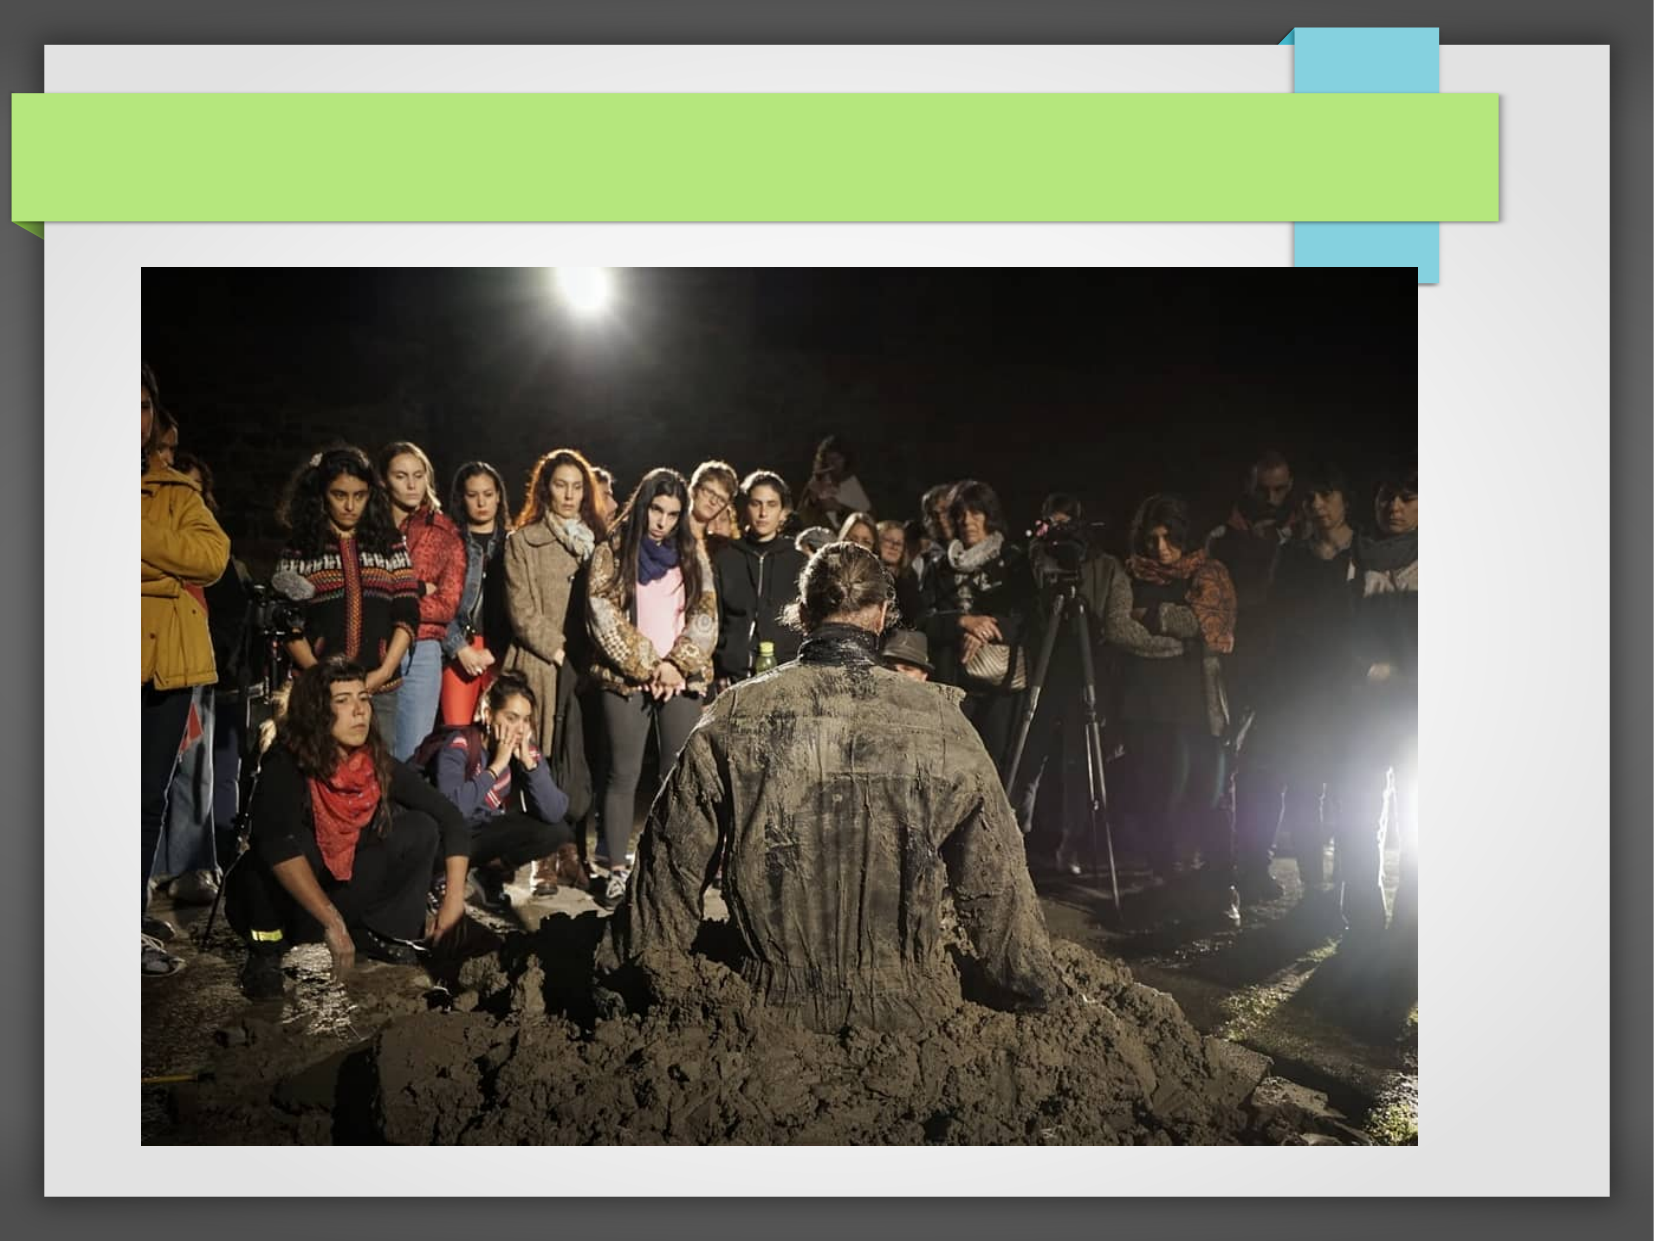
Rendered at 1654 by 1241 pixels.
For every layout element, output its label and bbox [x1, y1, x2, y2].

picture [141, 267, 1418, 1146]
